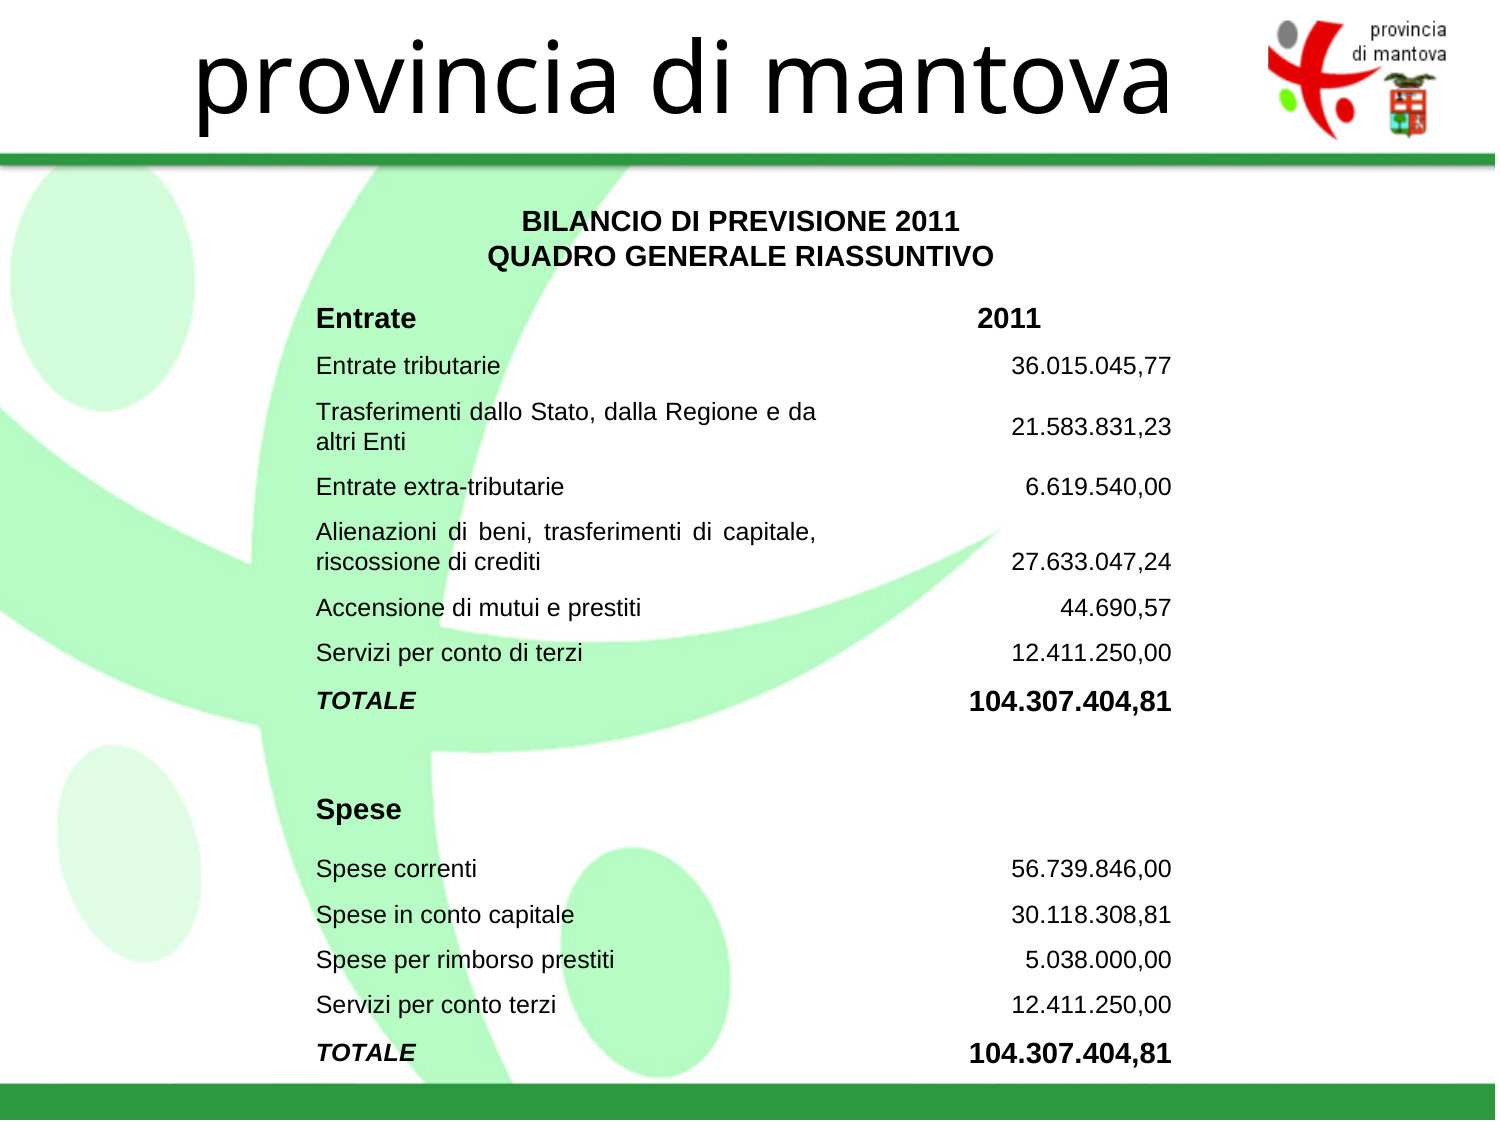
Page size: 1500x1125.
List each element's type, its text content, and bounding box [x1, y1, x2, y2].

table_cell Entrate extra-tributarie [301, 463, 832, 508]
table_cell [301, 724, 832, 770]
table_cell 36.015.045,77 [832, 342, 1187, 387]
table_cell Spese in conto capitale [301, 891, 832, 936]
table_cell Spese correnti [301, 845, 832, 891]
table_cell 27.633.047,24 [832, 508, 1187, 583]
table_cell TOTALE [301, 674, 832, 724]
table_cell [832, 724, 1187, 770]
text_box provincia di mantova [176, 5, 1205, 142]
table_cell 21.583.831,23 [832, 387, 1187, 463]
table_cell 104.307.404,81 [832, 1027, 1187, 1077]
table_cell 30.118.308,81 [832, 891, 1187, 936]
table_cell TOTALE [301, 1027, 832, 1077]
table_cell Entrate tributarie [301, 342, 832, 387]
table_cell Trasferimenti dallo Stato, dalla Regione e da altri Enti [301, 387, 832, 463]
table_cell 5.038.000,00 [832, 936, 1187, 981]
table_header 2011 [832, 292, 1187, 342]
table_cell 6.619.540,00 [832, 463, 1187, 508]
picture [0, 151, 1495, 1120]
text_box BILANCIO DI PREVISIONE 2011 QUADRO GENERALE RIASSUNTIVO [472, 159, 1010, 292]
table_cell Accensione di mutui e prestiti [301, 583, 832, 629]
table_cell [832, 770, 1187, 845]
table_cell 12.411.250,00 [832, 629, 1187, 674]
table_cell Servizi per conto di terzi [301, 629, 832, 674]
table_cell Spese [301, 770, 832, 845]
table_cell Spese per rimborso prestiti [301, 936, 832, 981]
table_cell 104.307.404,81 [832, 674, 1187, 724]
picture [1267, 15, 1452, 142]
table_cell 12.411.250,00 [832, 981, 1187, 1027]
table_cell 56.739.846,00 [832, 845, 1187, 891]
table_cell Alienazioni di beni, trasferimenti di capitale, riscossione di crediti [301, 508, 832, 583]
table_cell Servizi per conto terzi [301, 981, 832, 1027]
table_cell 44.690,57 [832, 583, 1187, 629]
table_header Entrate [301, 292, 832, 342]
